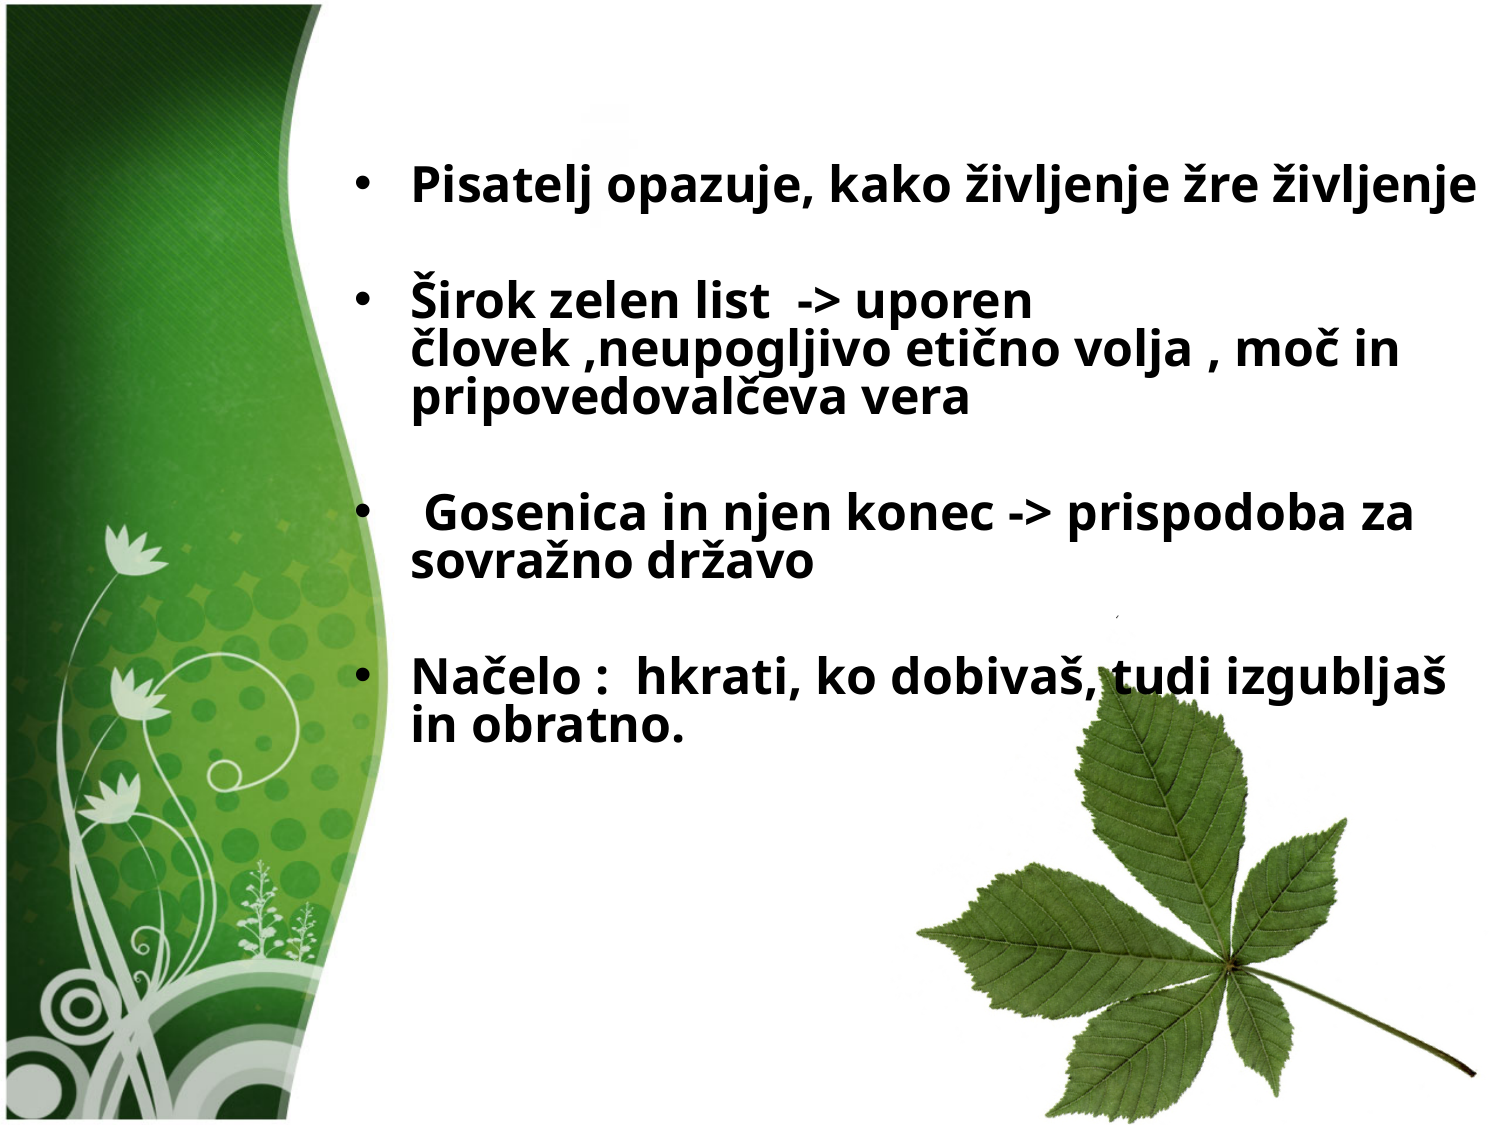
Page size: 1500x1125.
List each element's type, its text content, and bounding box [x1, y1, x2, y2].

picture [0, 0, 1500, 1125]
list Pisatelj opazuje, kako življenje žre življenje Širok zelen list -> uporen človek ,neupogljivo etično volja , moč in pripovedovalčeva vera Gosenica in njen konec -> prispodoba za sovražno državo Načelo : hkrati, ko dobivaš, tudi izgubljaš in obratno. [339, 101, 1500, 892]
